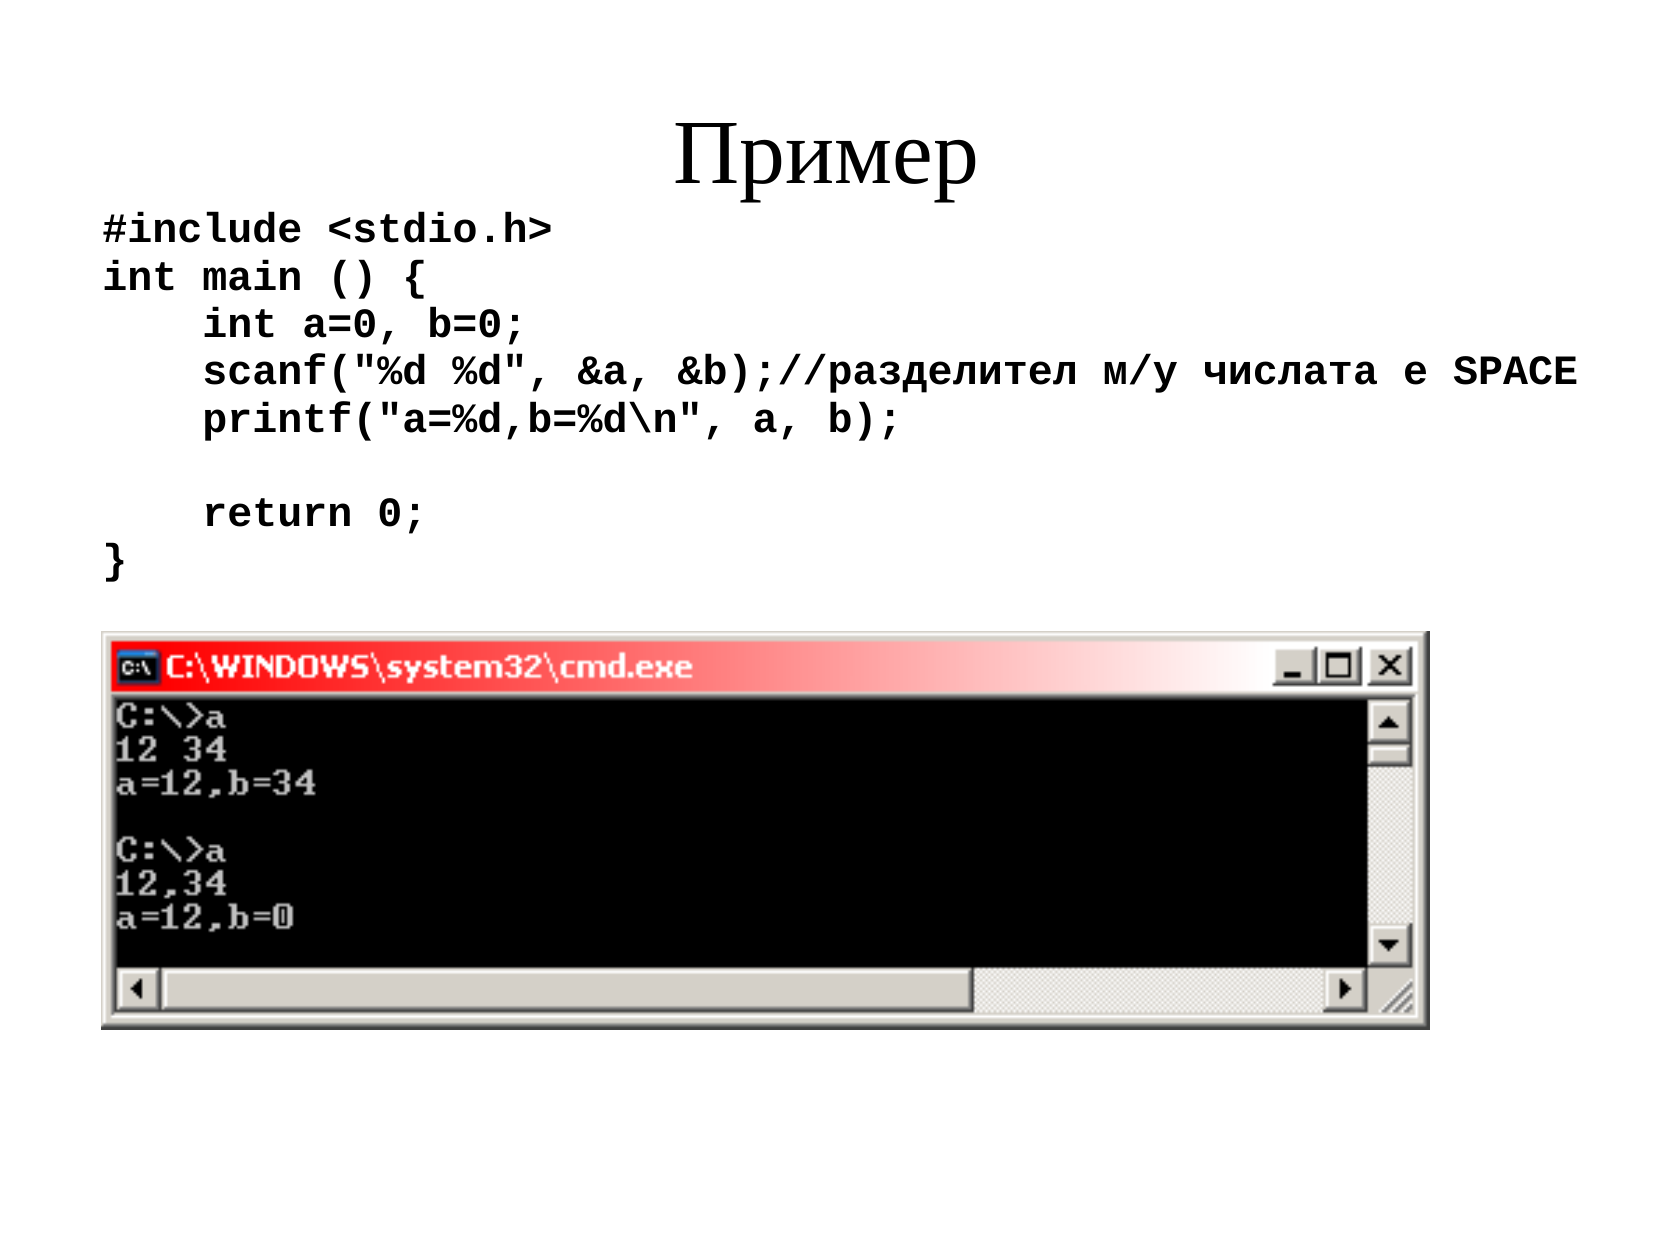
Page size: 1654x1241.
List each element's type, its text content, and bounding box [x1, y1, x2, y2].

picture [101, 631, 1430, 1030]
text_box #include <stdio.h> int main () { int a=0, b=0; scanf("%d %d", &a, &b);//разделител м/у числата е SPACE printf("a=%d,b=%d\n", a, b); return 0; } [87, 200, 1634, 598]
title Пример [82, 49, 1571, 257]
